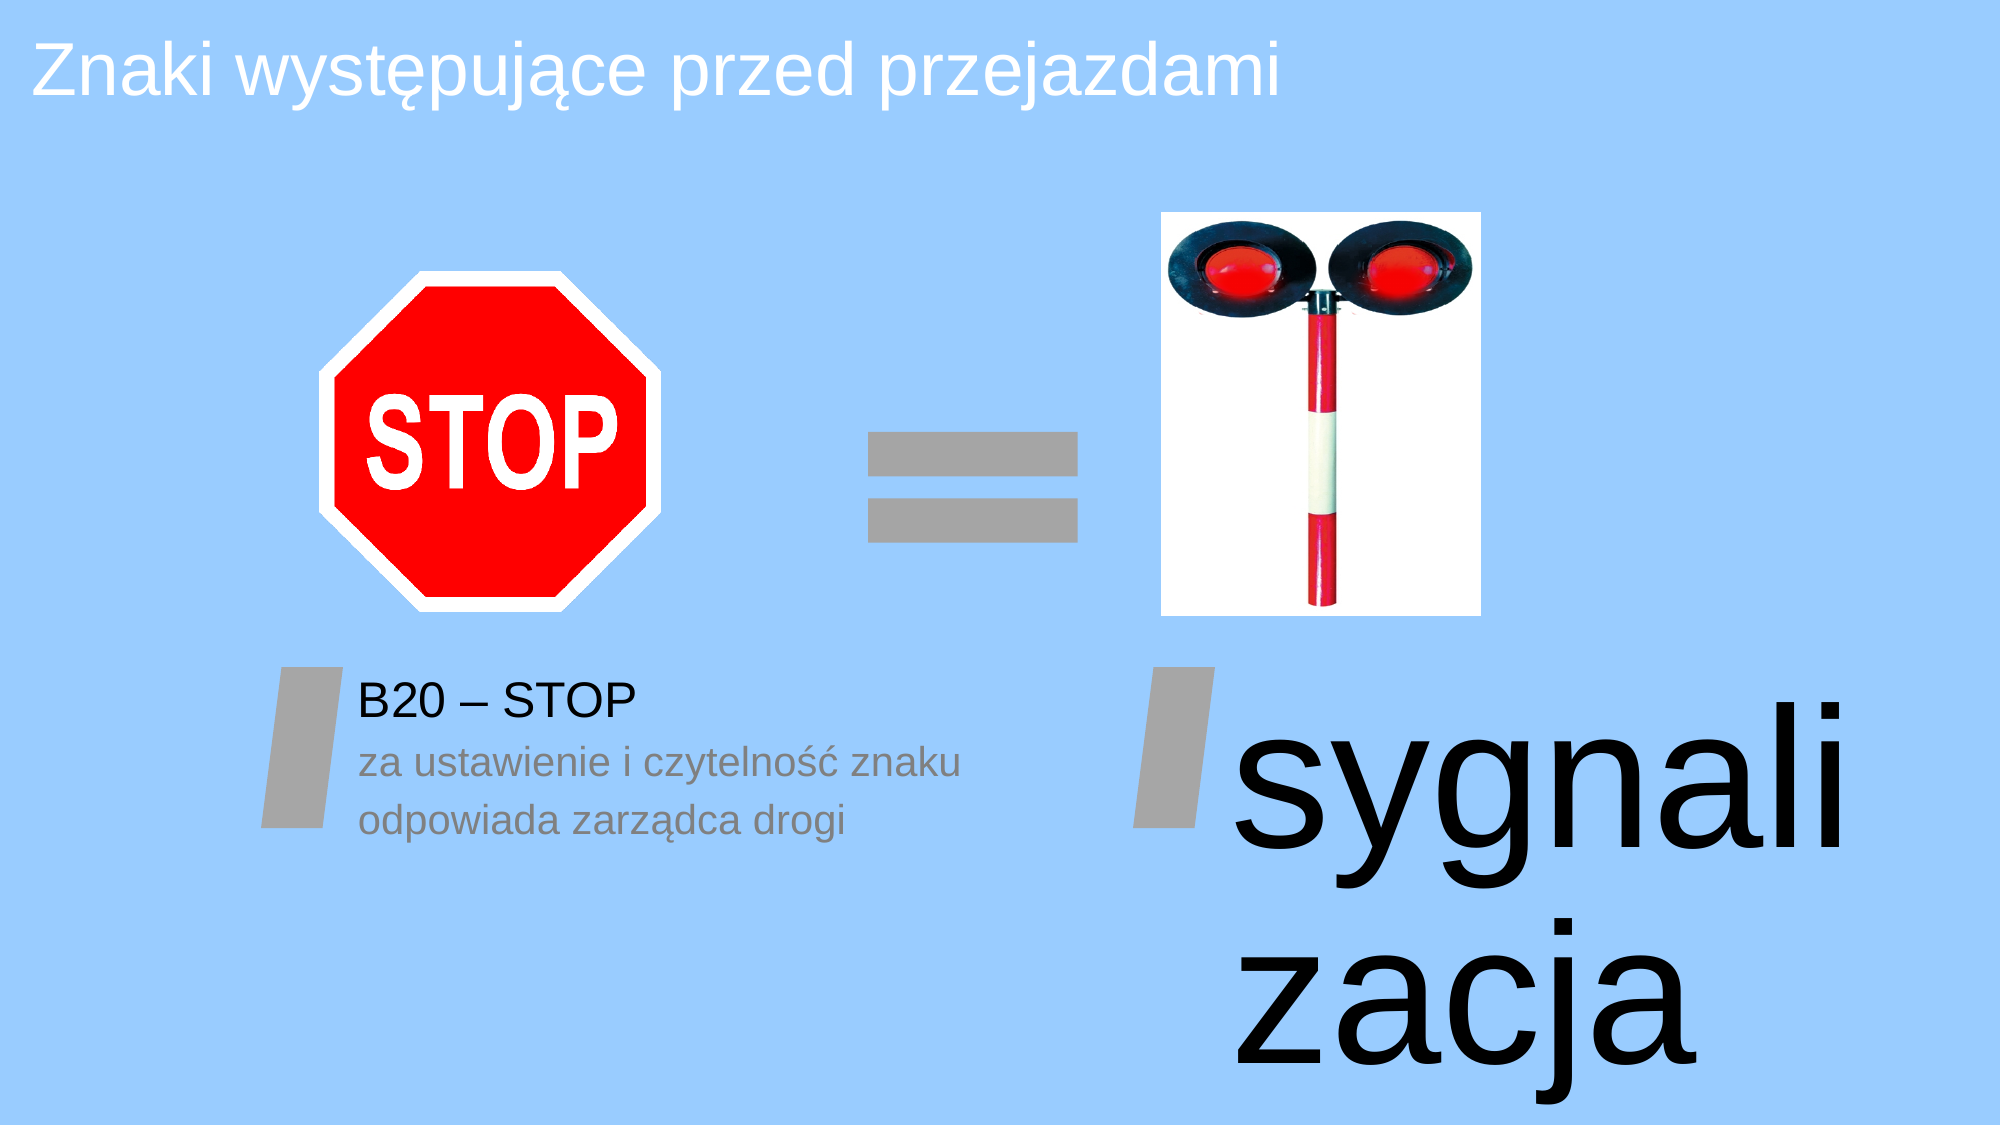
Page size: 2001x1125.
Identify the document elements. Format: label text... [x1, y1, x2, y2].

title Znaki występujące przed przejazdami [17, 23, 1743, 78]
list B20 – STOP za ustawienie i czytelność znaku odpowiada zarządca drogi [343, 666, 1001, 742]
text_box [868, 431, 1078, 477]
picture [319, 271, 661, 612]
text_box [868, 498, 1078, 543]
text_box sygnalizacja przejazdowa za ustawienie i czytelność znaku odpowiadają PKP Polskie Linie Kolejowe S.A. [1215, 667, 1899, 926]
picture [1153, 203, 1481, 616]
text_box [1133, 667, 1215, 829]
text_box [261, 667, 343, 829]
